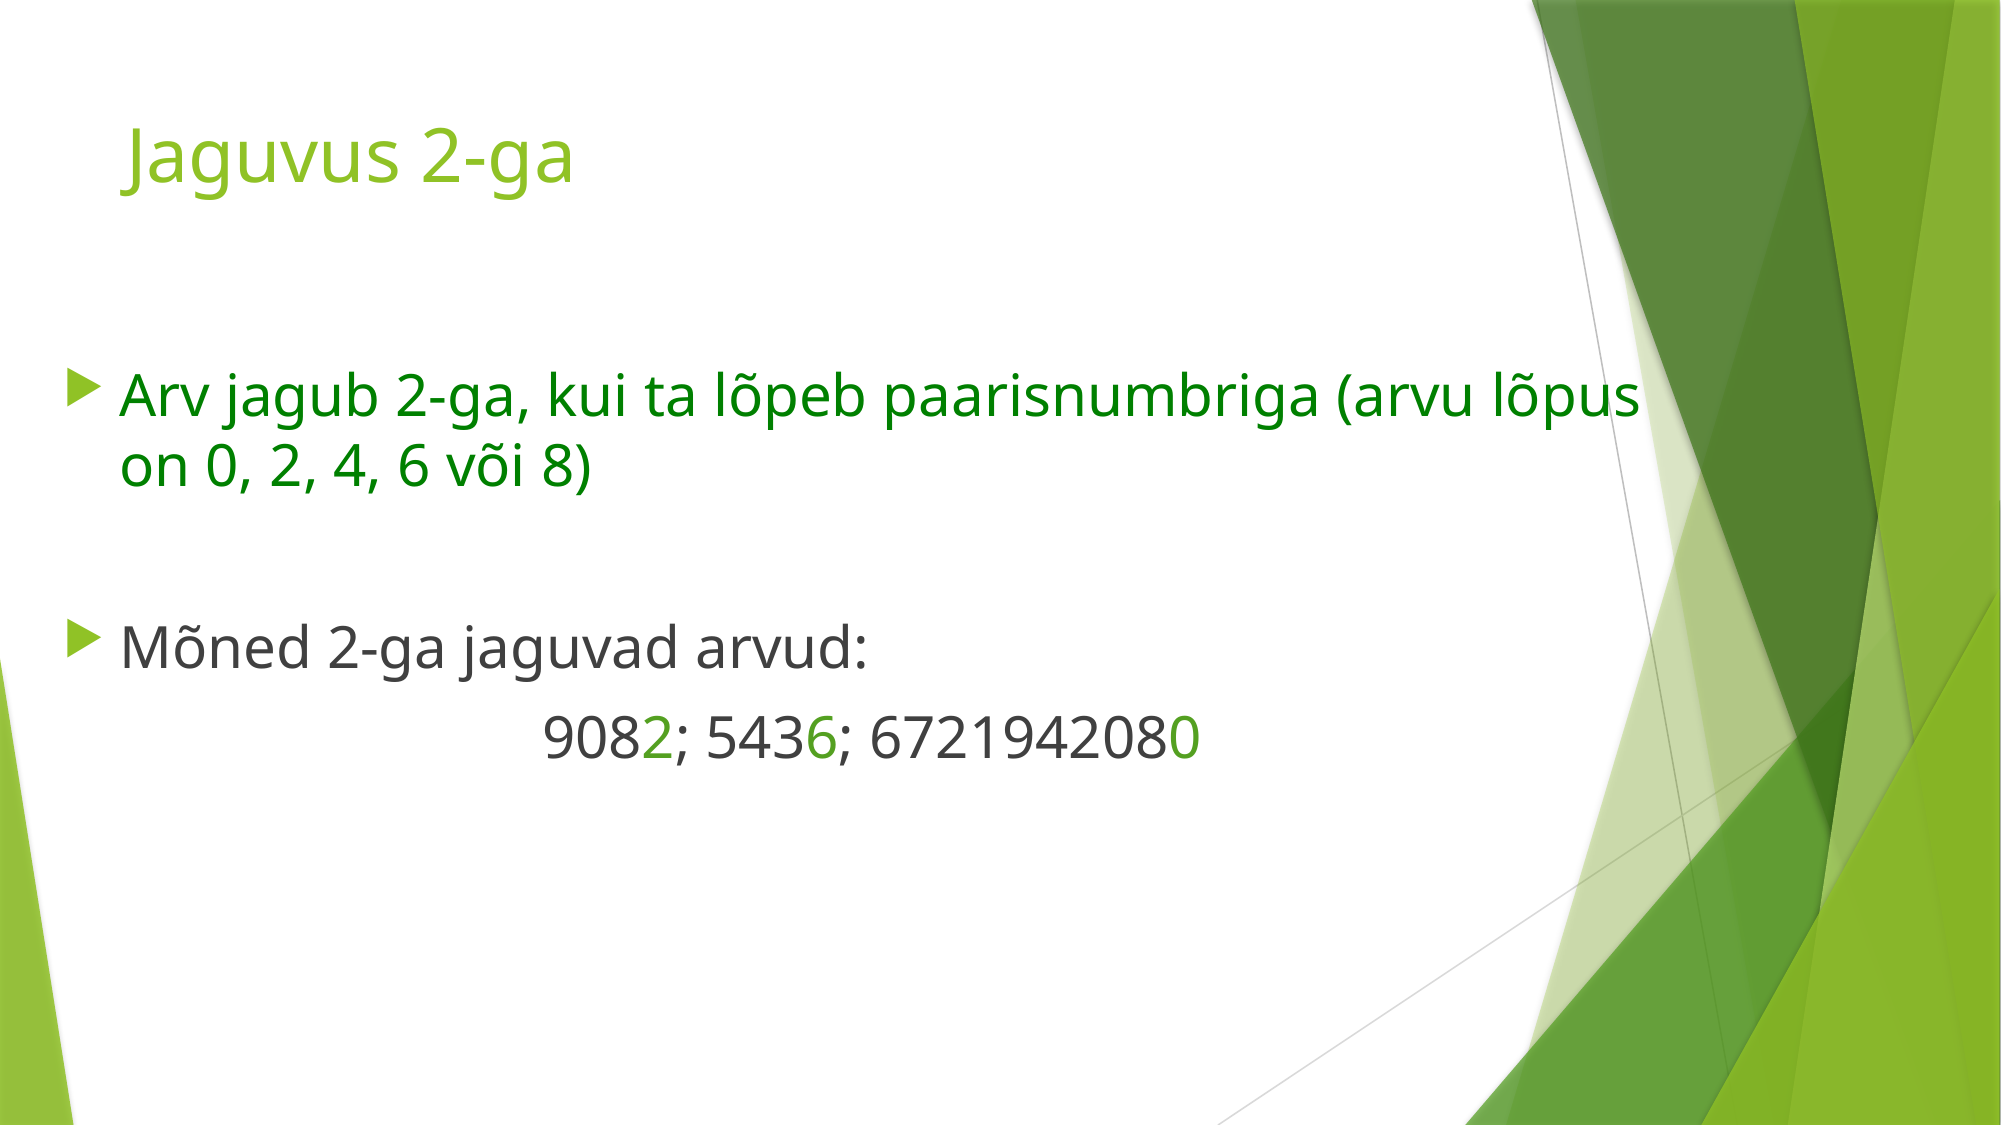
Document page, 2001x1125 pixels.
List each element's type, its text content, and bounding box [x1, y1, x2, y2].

list Arv jagub 2-ga, kui ta lõpeb paarisnumbriga (arvu lõpus on 0, 2, 4, 6 või 8) Mõned 2-ga jaguvad arvud: 9082; 5436; 6721942080 [48, 351, 1697, 1085]
title Jaguvus 2-ga [111, 99, 1522, 317]
